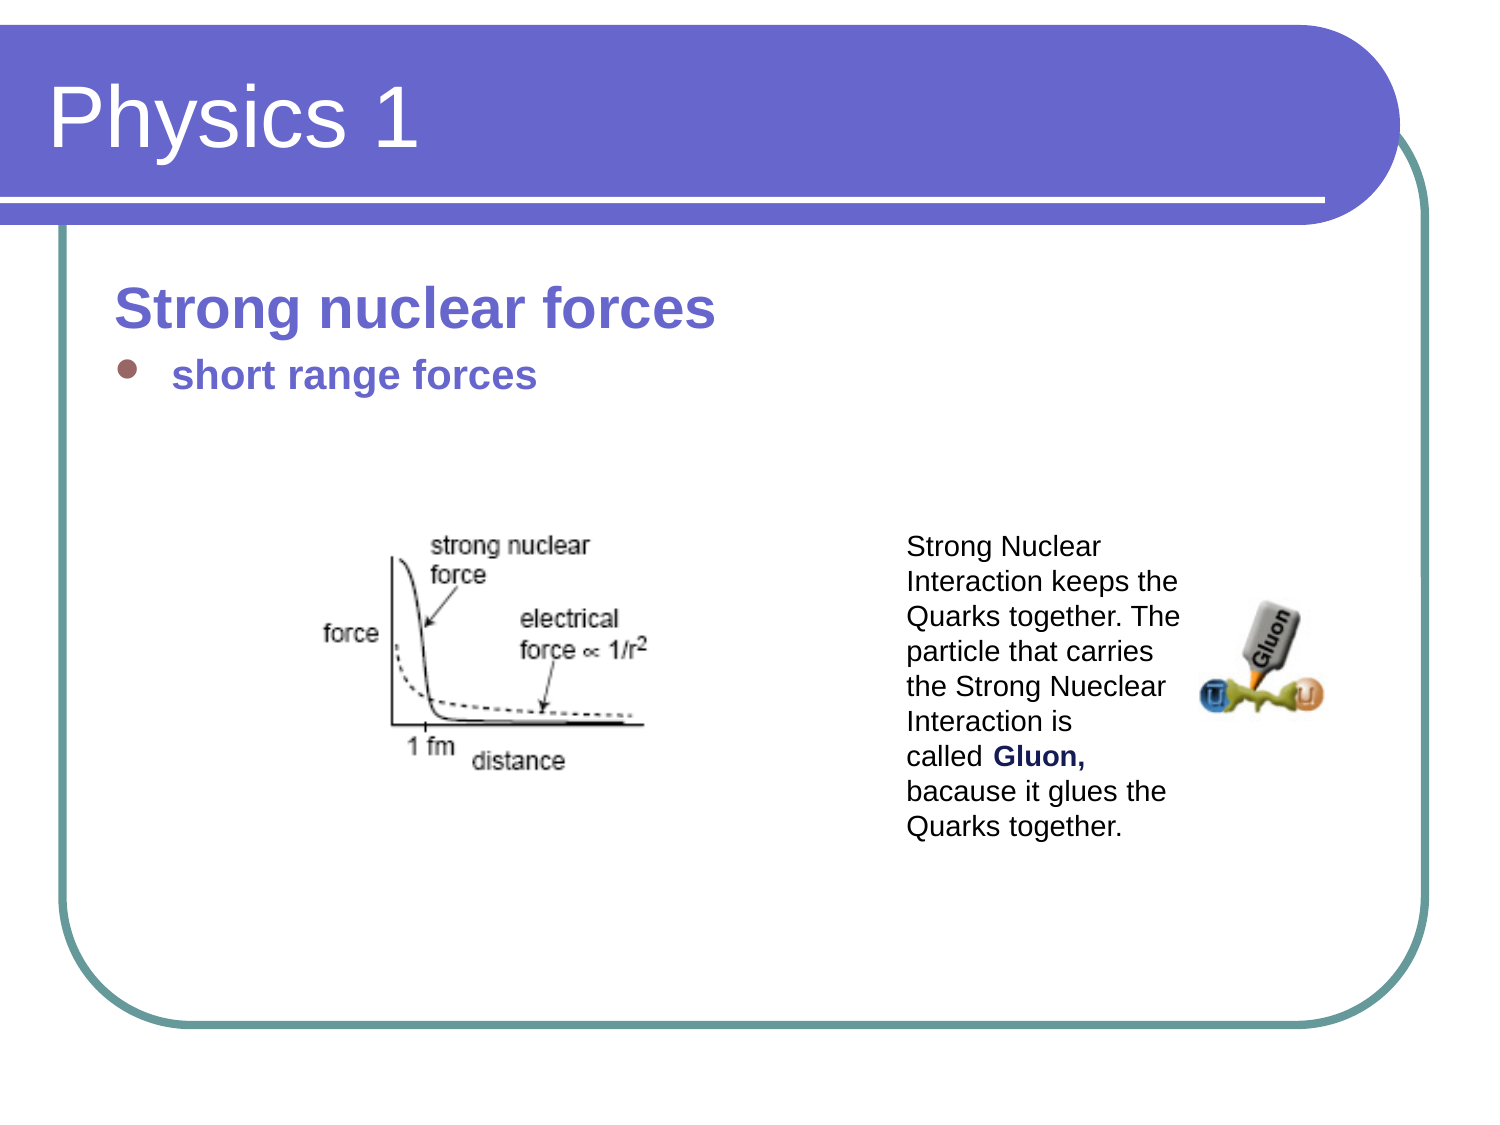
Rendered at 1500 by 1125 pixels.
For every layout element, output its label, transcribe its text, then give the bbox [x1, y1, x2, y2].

picture [312, 515, 674, 785]
picture [1198, 597, 1331, 722]
list Strong nuclear forces short range forces [99, 262, 1400, 988]
text_box Strong Nuclear Interaction keeps the Quarks together. The particle that carries the Strong Nueclear Interaction is called Gluon, bacause it glues the Quarks together. [891, 519, 1199, 850]
title Physics 1 [32, 37, 1347, 188]
